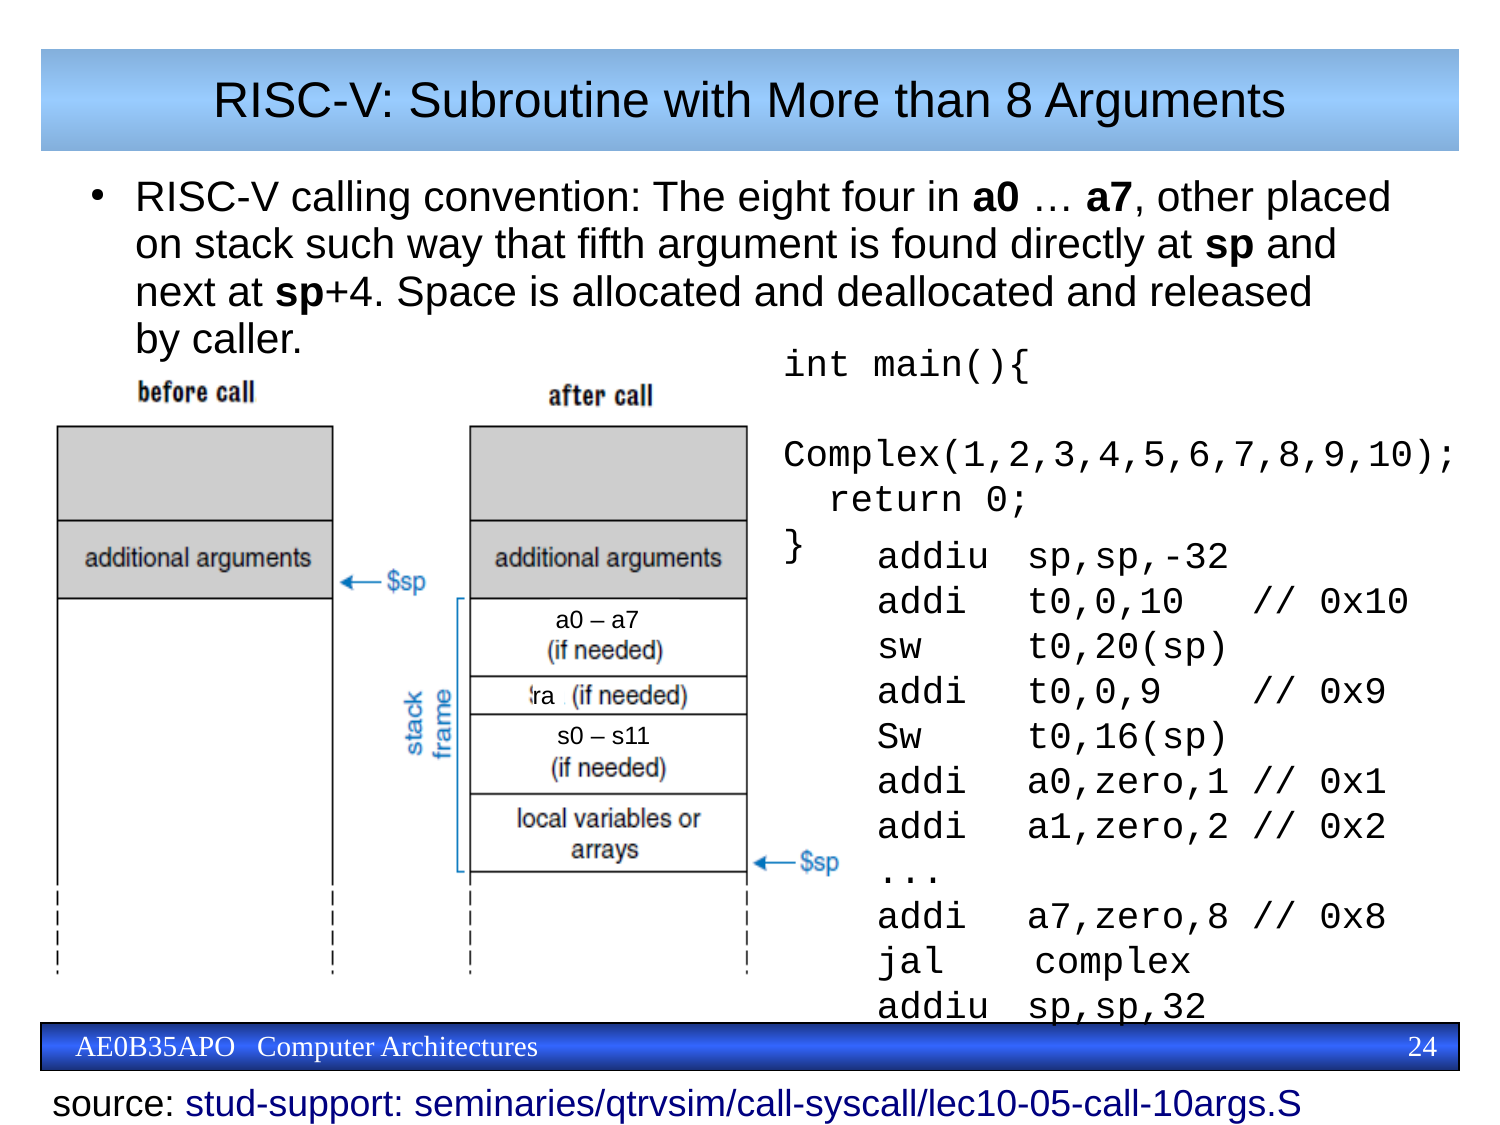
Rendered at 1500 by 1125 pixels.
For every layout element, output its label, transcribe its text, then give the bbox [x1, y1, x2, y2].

text_box s0 – s11 [551, 716, 682, 757]
picture [41, 368, 844, 998]
text_box source: stud-support: seminaries/qtrvsim/call-syscall/lec10-05-call-10args.S [37, 1074, 1438, 1125]
text_box addiu sp,sp,-32 addi t0,0,10 // 0x10 sw t0,20(sp) addi t0,0,9 // 0x9 Sw t0,16(sp) addi a0,zero,1 // 0x1 addi a1,zero,2 // 0x2 ... addi a7,zero,8 // 0x8 jal complex addiu sp,sp,32 [862, 524, 1468, 1034]
text_box int main(){ Complex(1,2,3,4,5,6,7,8,9,10); return 0; } [768, 331, 1476, 572]
list RISC-V calling convention: The eight four in a0 … a7, other placed on stack such way that fifth argument is found directly at sp and next at sp+4. Space is allocated and deallocated and released by caller. [75, 172, 1400, 363]
text_box a0 – a7 [549, 599, 680, 640]
text_box ra [532, 681, 564, 710]
title RISC-V: Subroutine with More than 8 Arguments [41, 49, 1459, 151]
